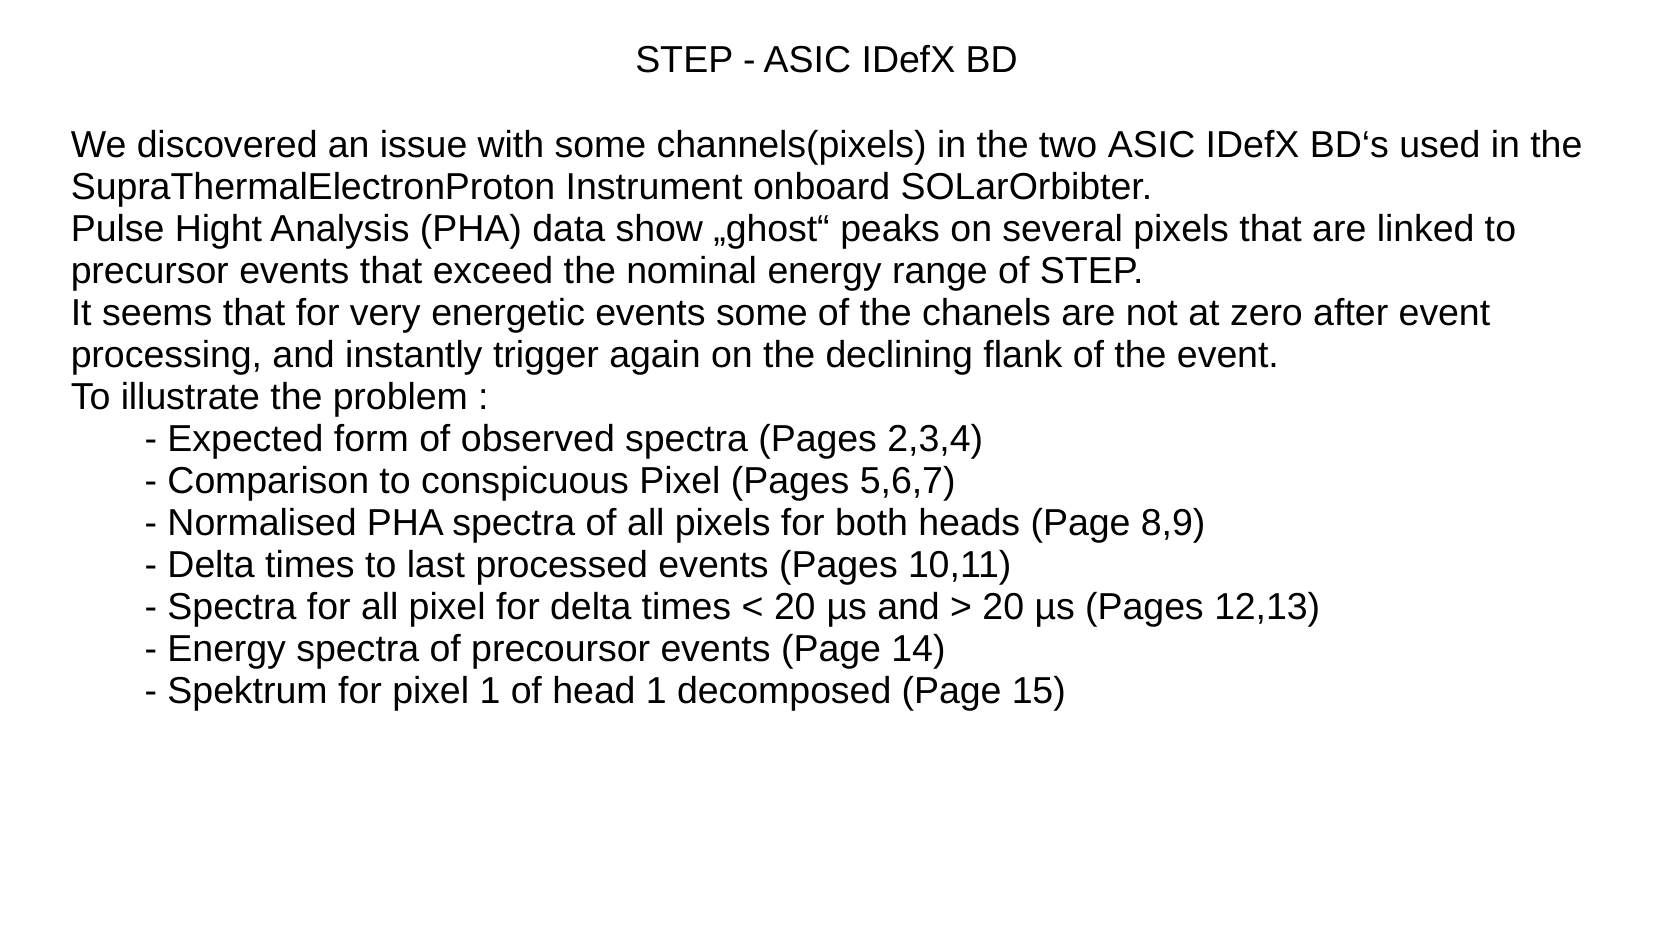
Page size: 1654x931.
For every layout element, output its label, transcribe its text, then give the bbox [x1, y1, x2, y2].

text_box STEP - ASIC IDefX BD [620, 30, 1033, 88]
text_box We discovered an issue with some channels(pixels) in the two ASIC IDefX BD‘s used in the SupraThermalElectronProton Instrument onboard SOLarOrbibter. Pulse Hight Analysis (PHA) data show „ghost“ peaks on several pixels that are linked to precursor events that exceed the nominal energy range of STEP. It seems that for very energetic events some of the chanels are not at zero after event processing, and instantly trigger again on the declining flank of the event. To illustrate the problem : - Expected form of observed spectra (Pages 2,3,4) - Comparison to conspicuous Pixel (Pages 5,6,7) - Normalised PHA spectra of all pixels for both heads (Page 8,9) - Delta times to last processed events (Pages 10,11) - Spectra for all pixel for delta times < 20 µs and > 20 µs (Pages 12,13) - Energy spectra of precoursor events (Page 14) - Spektrum for pixel 1 of head 1 decomposed (Page 15) [55, 116, 1598, 719]
